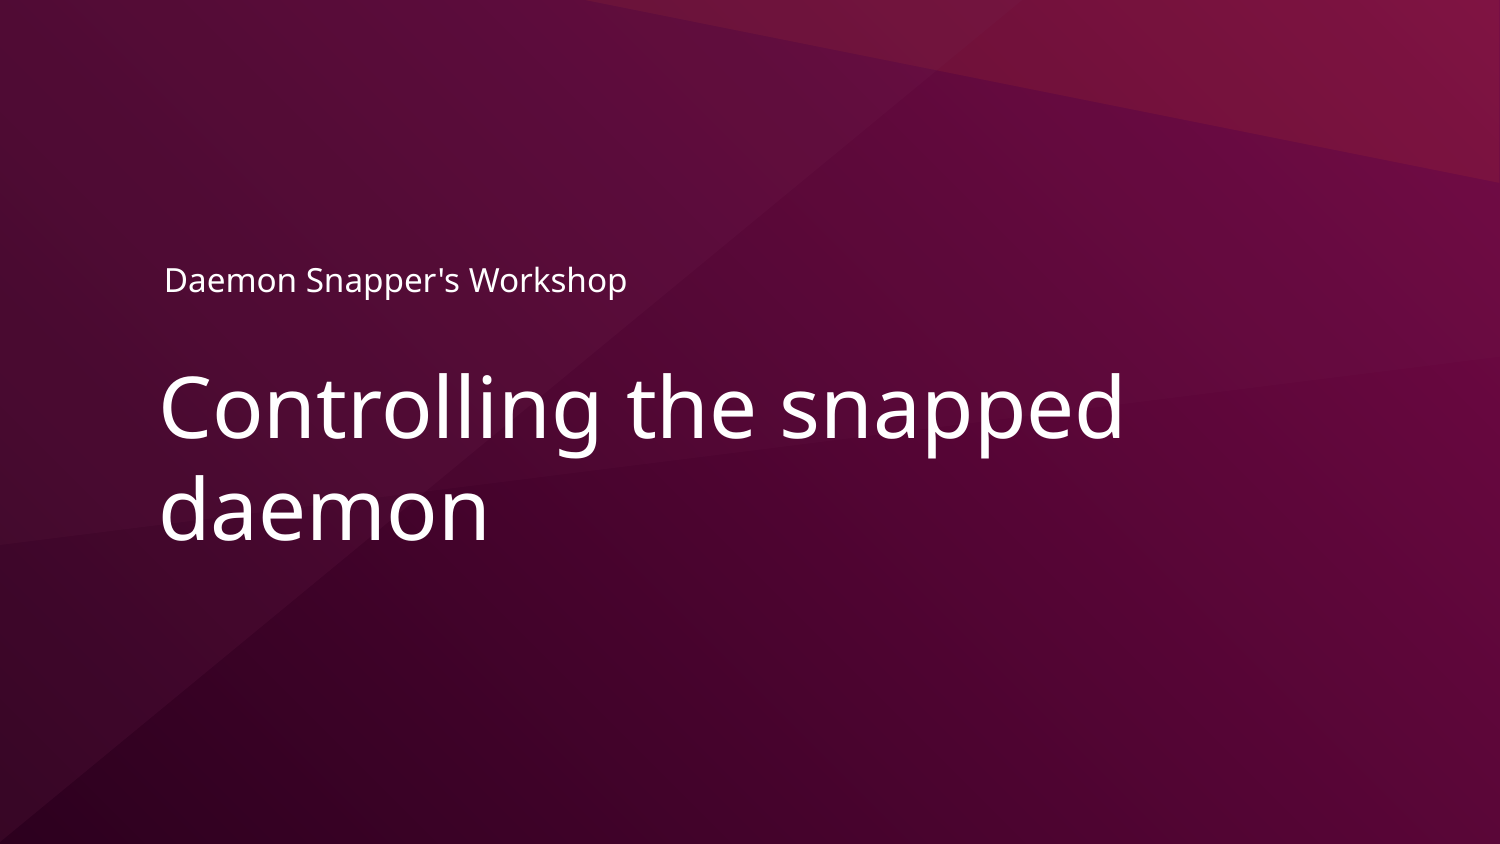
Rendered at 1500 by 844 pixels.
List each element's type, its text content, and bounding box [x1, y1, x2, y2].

title Controlling the snapped daemon [158, 352, 1378, 607]
subtitle Daemon Snapper's Workshop [163, 259, 940, 324]
